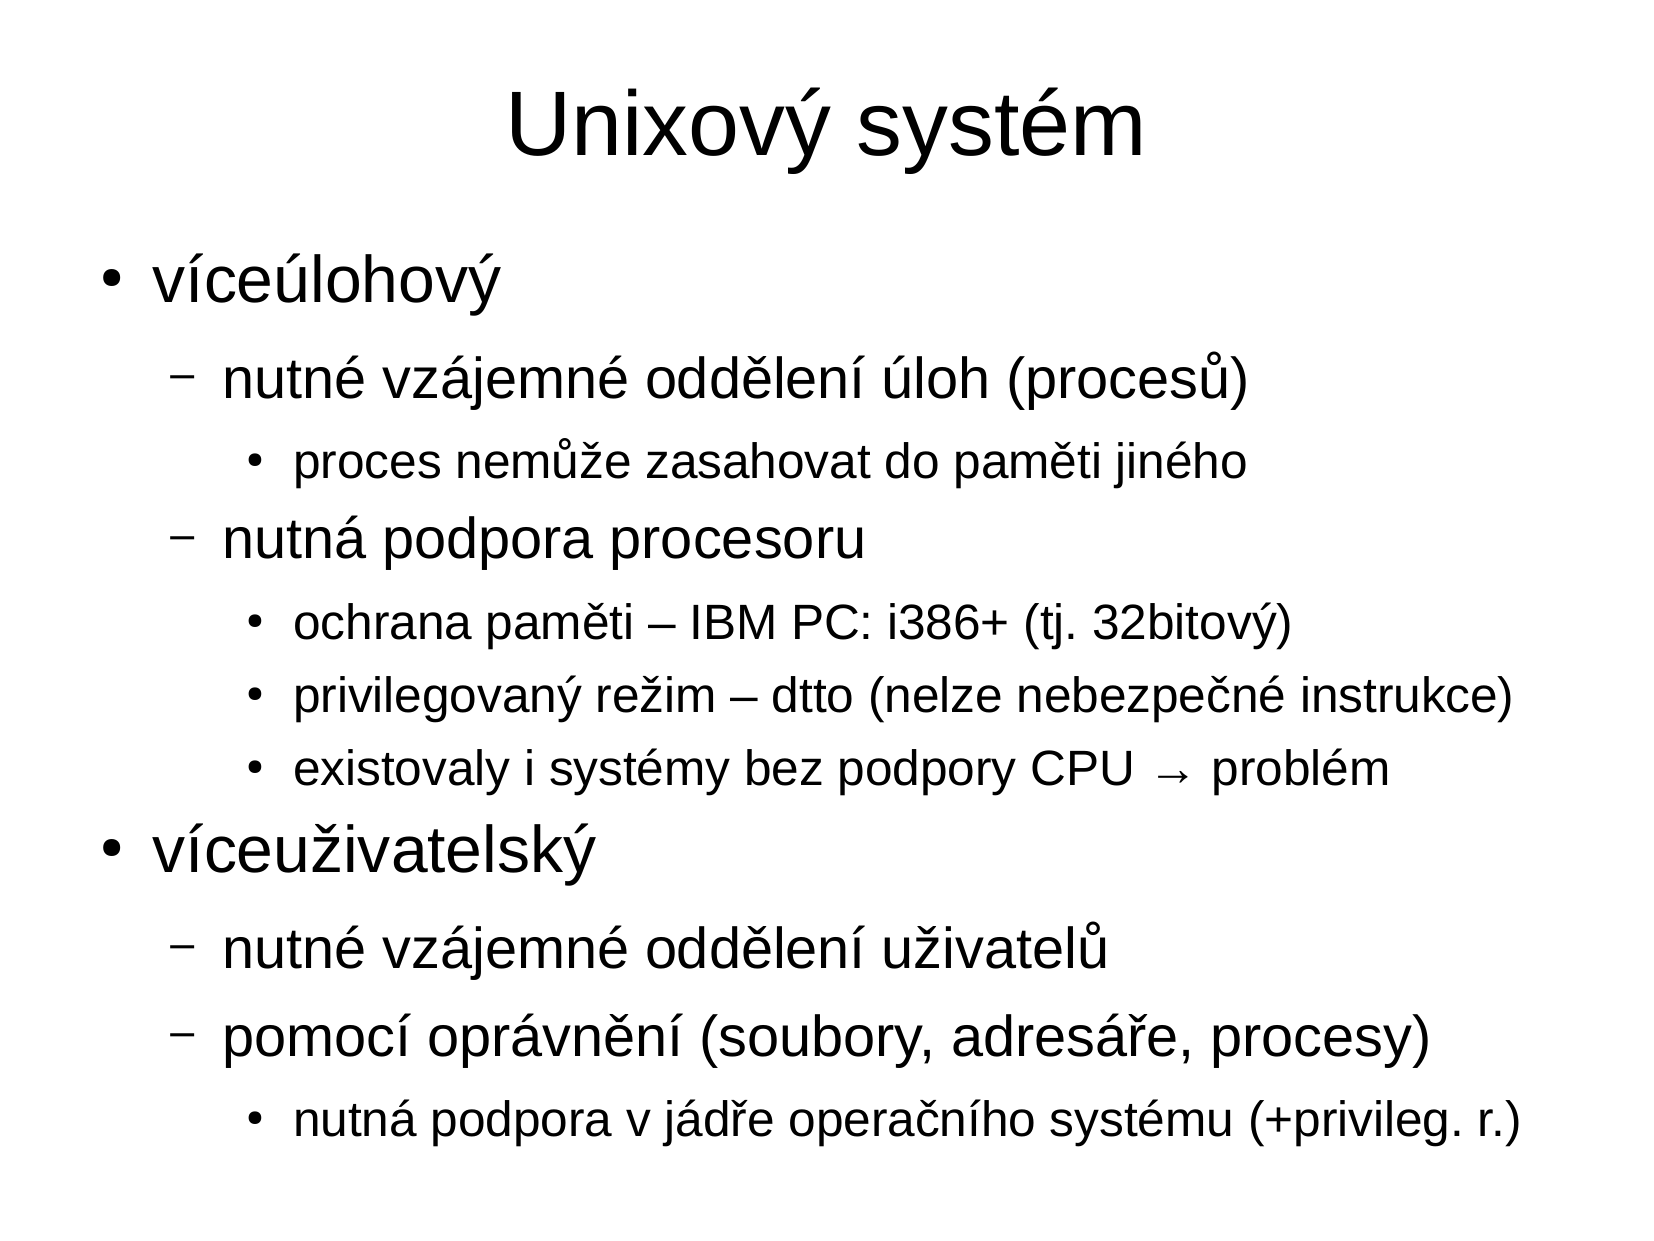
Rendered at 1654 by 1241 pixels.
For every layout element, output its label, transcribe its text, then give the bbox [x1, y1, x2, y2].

list víceúlohový nutné vzájemné oddělení úloh (procesů) proces nemůže zasahovat do paměti jiného nutná podpora procesoru ochrana paměti – IBM PC: i386+ (tj. 32bitový) privilegovaný režim – dtto (nelze nebezpečné instrukce) existovaly i systémy bez podpory CPU → problém víceuživatelský nutné vzájemné oddělení uživatelů pomocí oprávnění (soubory, adresáře, procesy) nutná podpora v jádře operačního systému (+privileg. r.) [82, 242, 1571, 1155]
title Unixový systém [82, 27, 1571, 220]
